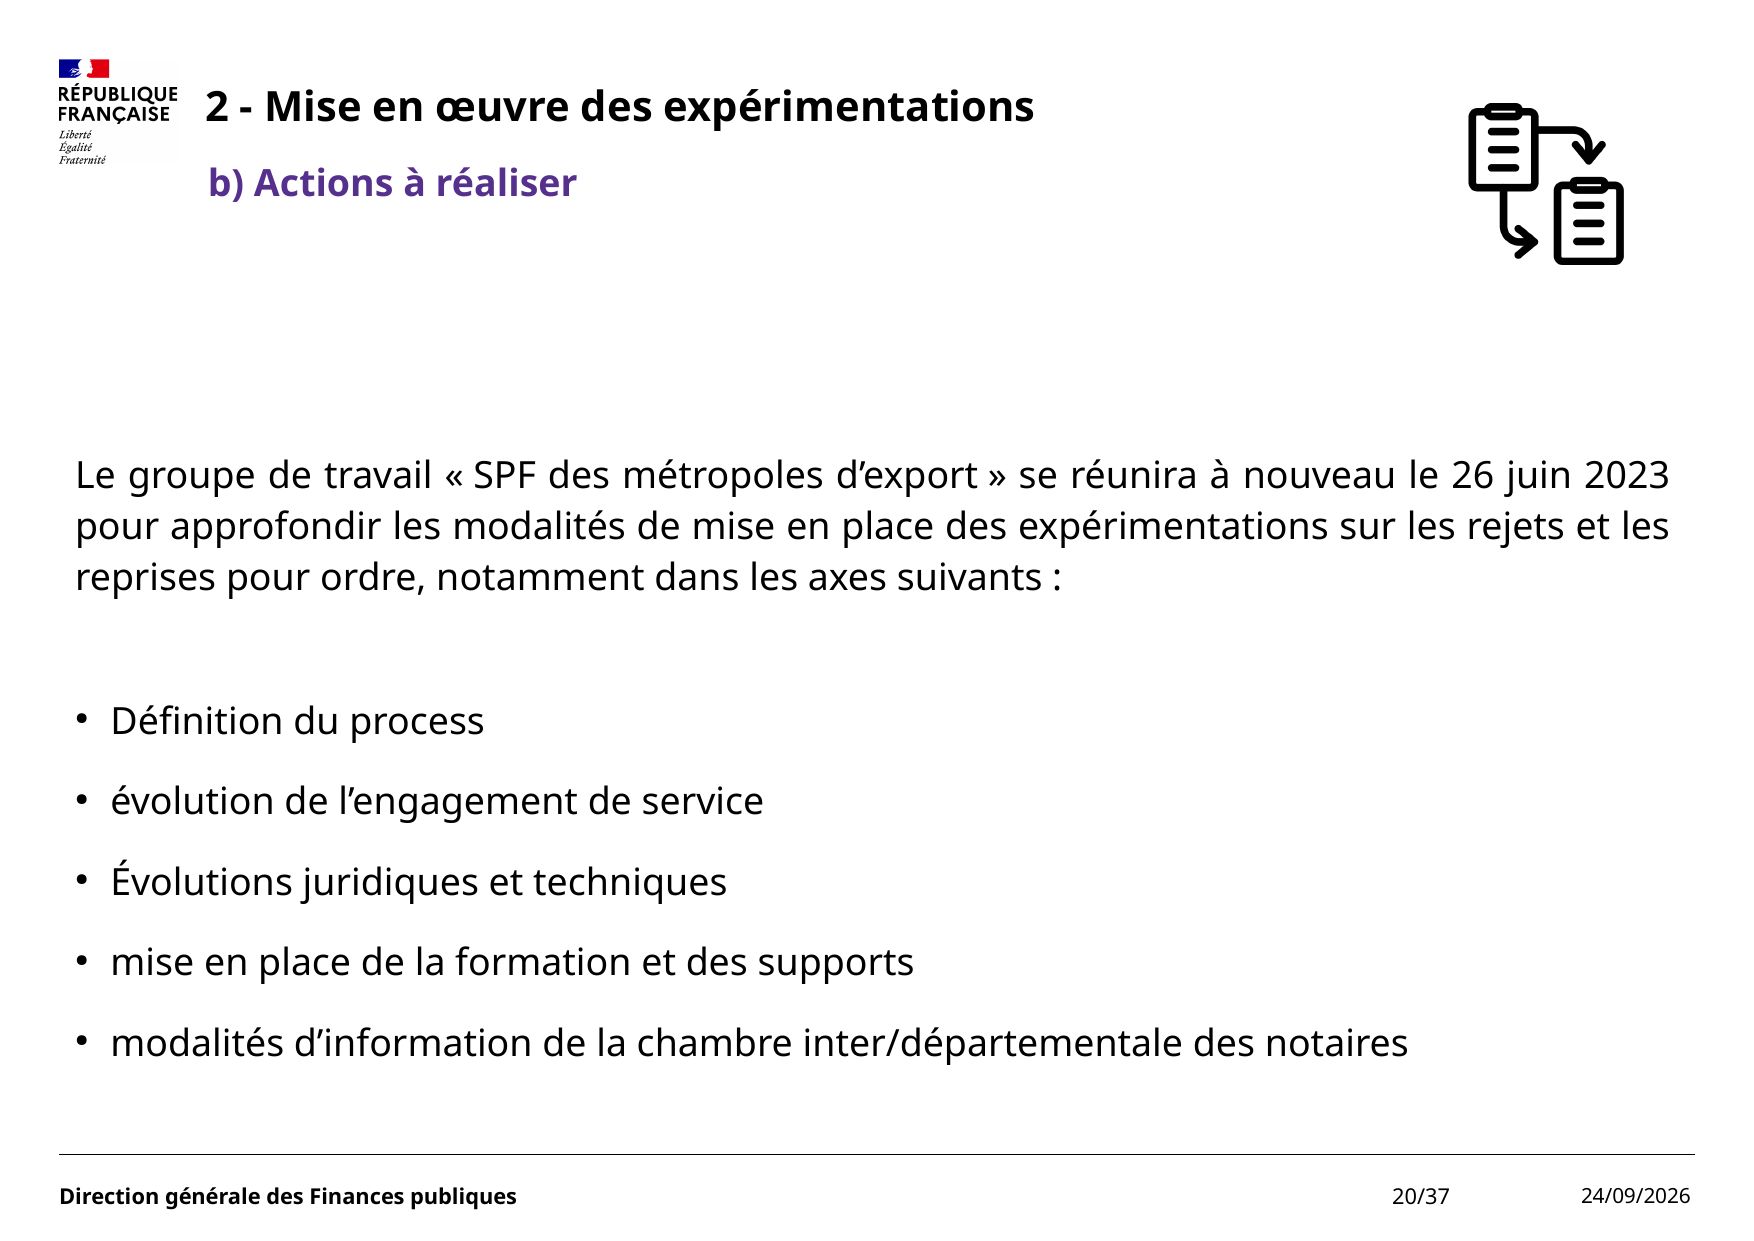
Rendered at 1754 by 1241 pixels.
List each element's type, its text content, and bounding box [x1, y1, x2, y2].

text_box 2 - Mise en œuvre des expérimentations [190, 69, 1717, 187]
picture [1465, 187, 1627, 265]
text_box b) Actions à réaliser [157, 149, 1319, 256]
picture [59, 59, 178, 164]
text_box Le groupe de travail « SPF des métropoles d’export » se réunira à nouveau le 26 juin 2023 pour approfondir les modalités de mise en place des expérimentations sur les rejets et les reprises pour ordre, notamment dans les axes suivants : Définition du process évolution de l’engagement de service Évolutions juridiques et techniques mise en place de la formation et des supports modalités d’information de la chambre inter/départementale des notaires [60, 441, 1687, 1101]
